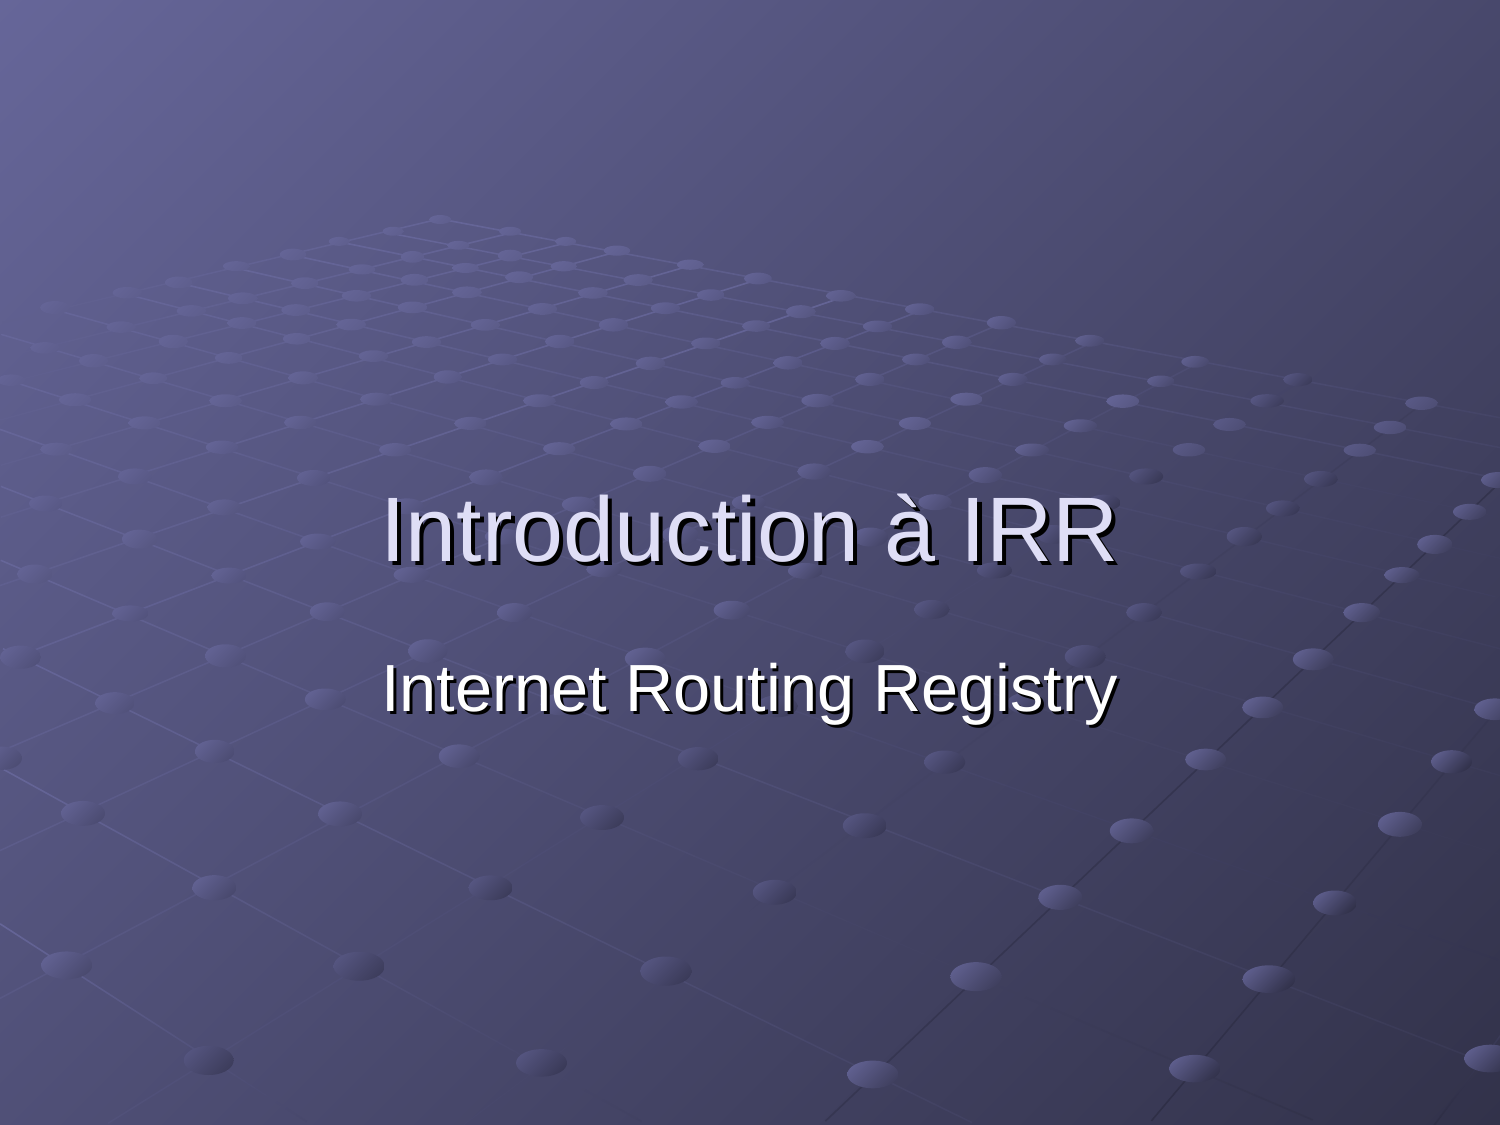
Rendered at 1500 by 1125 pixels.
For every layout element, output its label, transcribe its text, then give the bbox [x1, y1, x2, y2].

title Introduction à IRR [112, 302, 1388, 588]
subtitle Internet Routing Registry [225, 637, 1276, 823]
